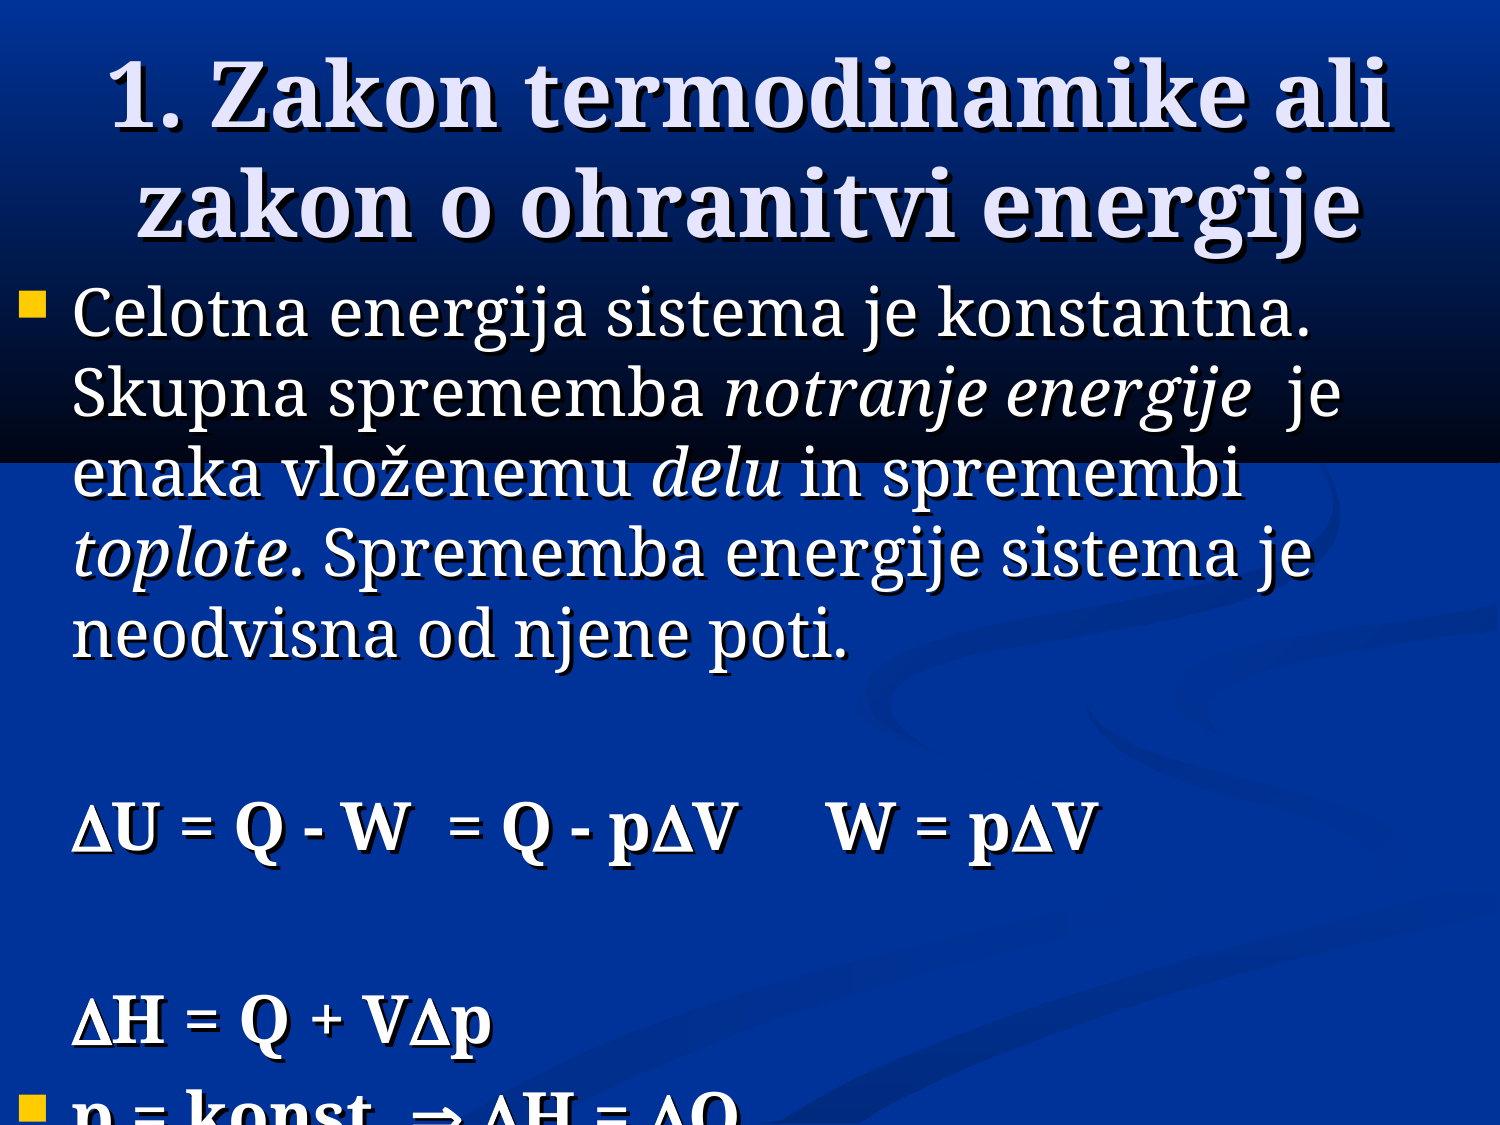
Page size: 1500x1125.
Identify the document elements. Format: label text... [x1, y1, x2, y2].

list Celotna energija sistema je konstantna. Skupna sprememba notranje energije je enaka vloženemu delu in spremembi toplote. Sprememba energije sistema je neodvisna od njene poti. U = Q - W = Q - pV W = pV H = Q + Vp p = konst.  H = Q [0, 262, 1500, 1125]
title 1. Zakon termodinamike ali zakon o ohranitvi energije [0, 0, 1500, 262]
